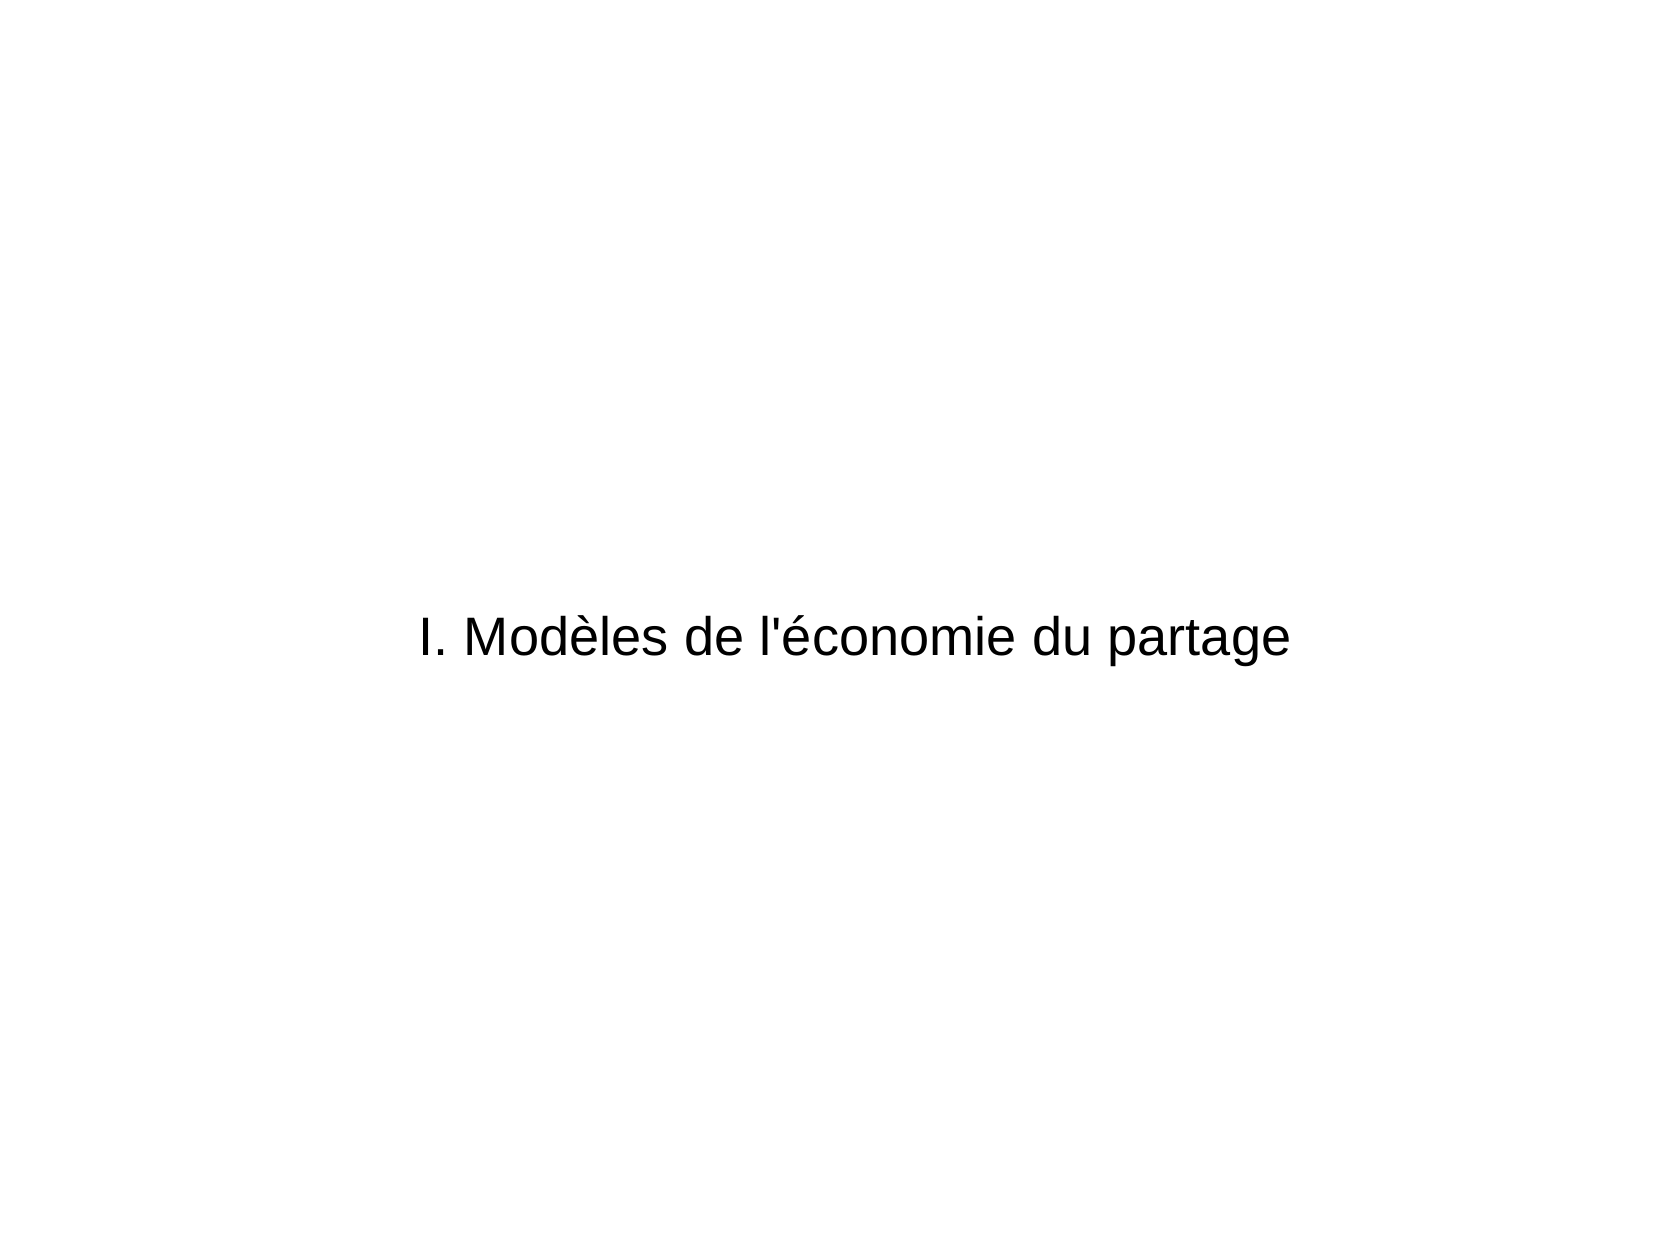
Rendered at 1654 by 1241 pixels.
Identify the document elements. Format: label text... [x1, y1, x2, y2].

text_box I. Modèles de l'économie du partage [208, 599, 1504, 1146]
